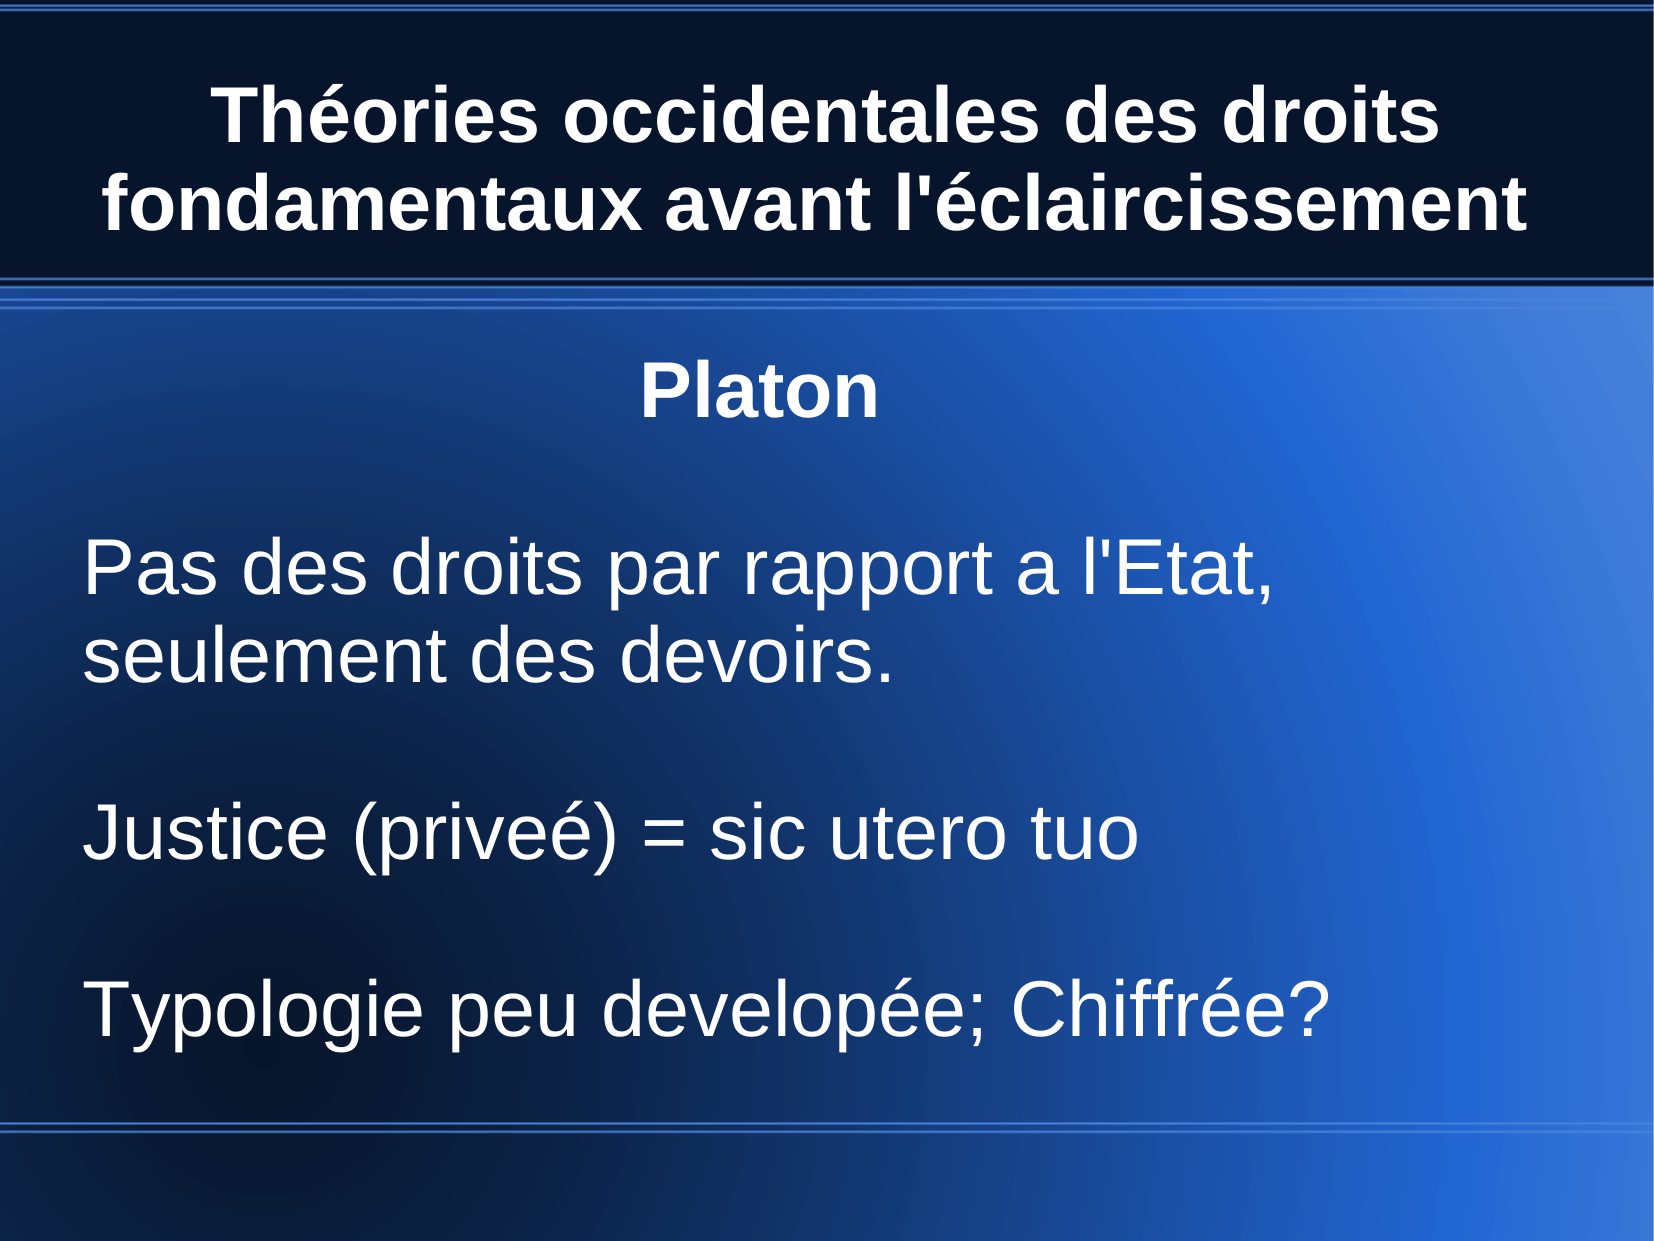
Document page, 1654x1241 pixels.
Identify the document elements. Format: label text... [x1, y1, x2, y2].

subtitle Platon Pas des droits par rapport a l'Etat, seulement des devoirs. Justice (priveé) = sic utero tuo Typologie peu developée; Chiffrée? [82, 290, 1571, 1109]
title Théories occidentales des droits fondamentaux avant l'éclaircissement [82, 5, 1571, 290]
picture [0, 0, 1654, 1241]
